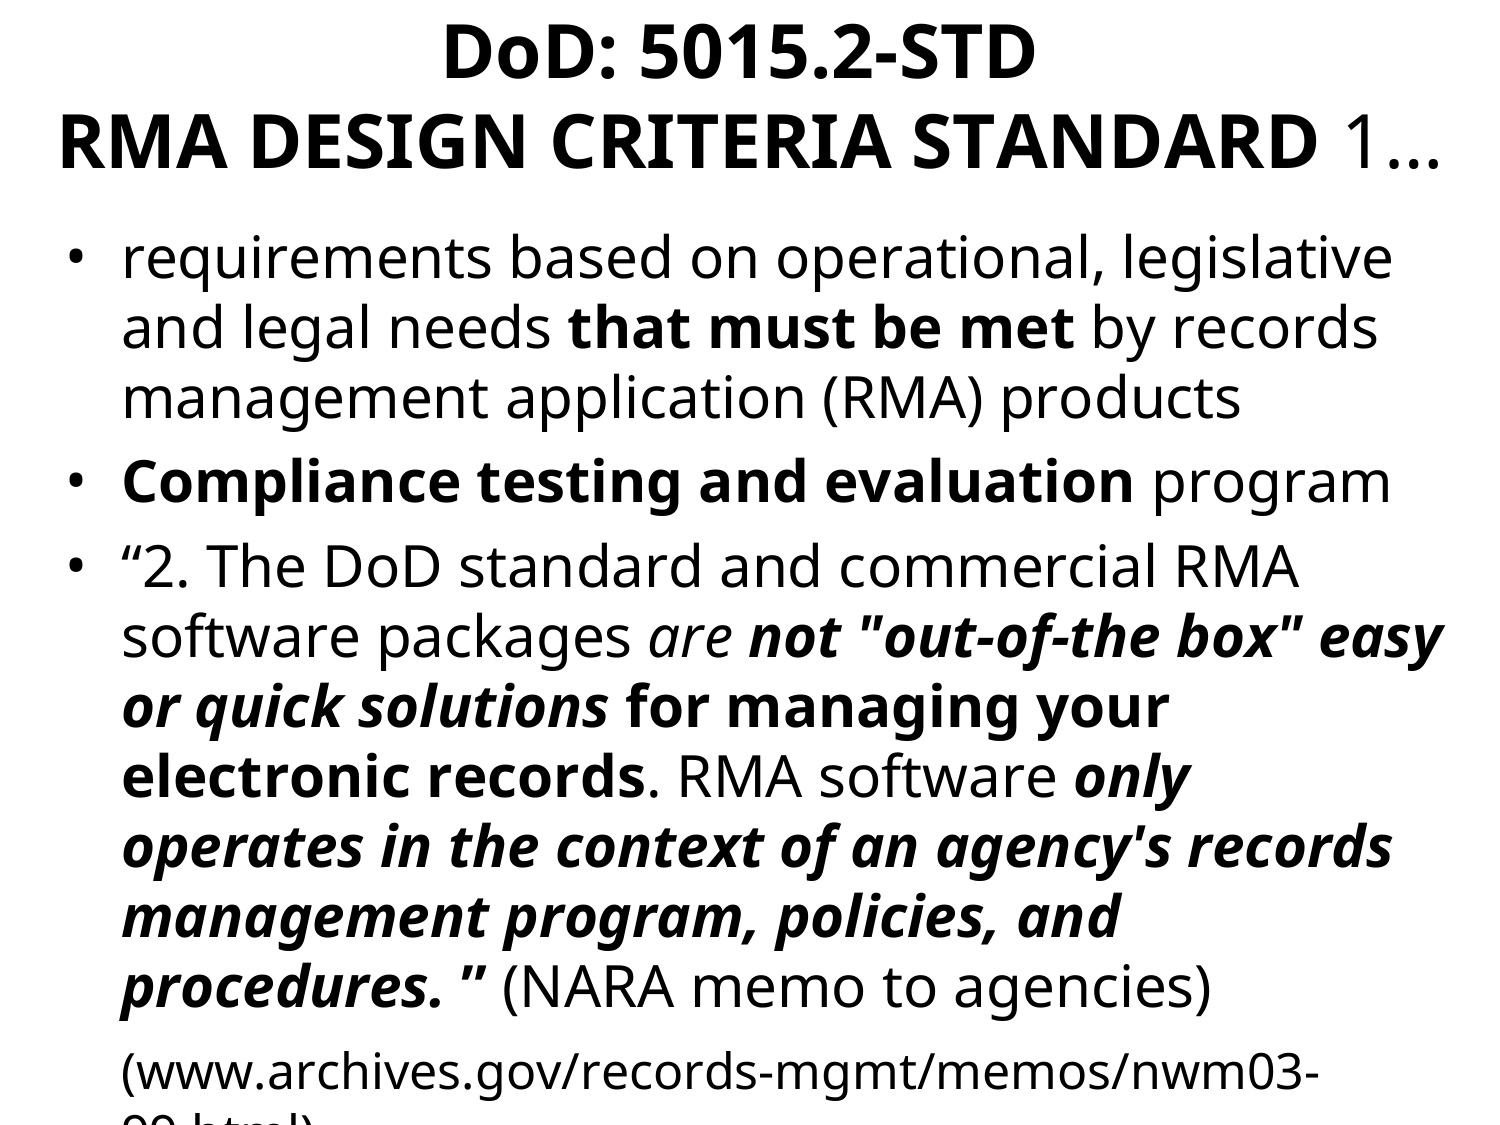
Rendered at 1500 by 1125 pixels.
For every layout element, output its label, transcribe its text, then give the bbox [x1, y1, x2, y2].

list requirements based on operational, legislative and legal needs that must be met by records management application (RMA) products Compliance testing and evaluation program “2. The DoD standard and commercial RMA software packages are not "out-of-the box" easy or quick solutions for managing your electronic records. RMA software only operates in the context of an agency's records management program, policies, and procedures. ” (NARA memo to agencies) (www.archives.gov/records-mgmt/memos/nwm03-99.html) [50, 212, 1463, 1125]
title DoD: 5015.2-STD RMA DESIGN CRITERIA STANDARD 1… [0, 0, 1500, 192]
